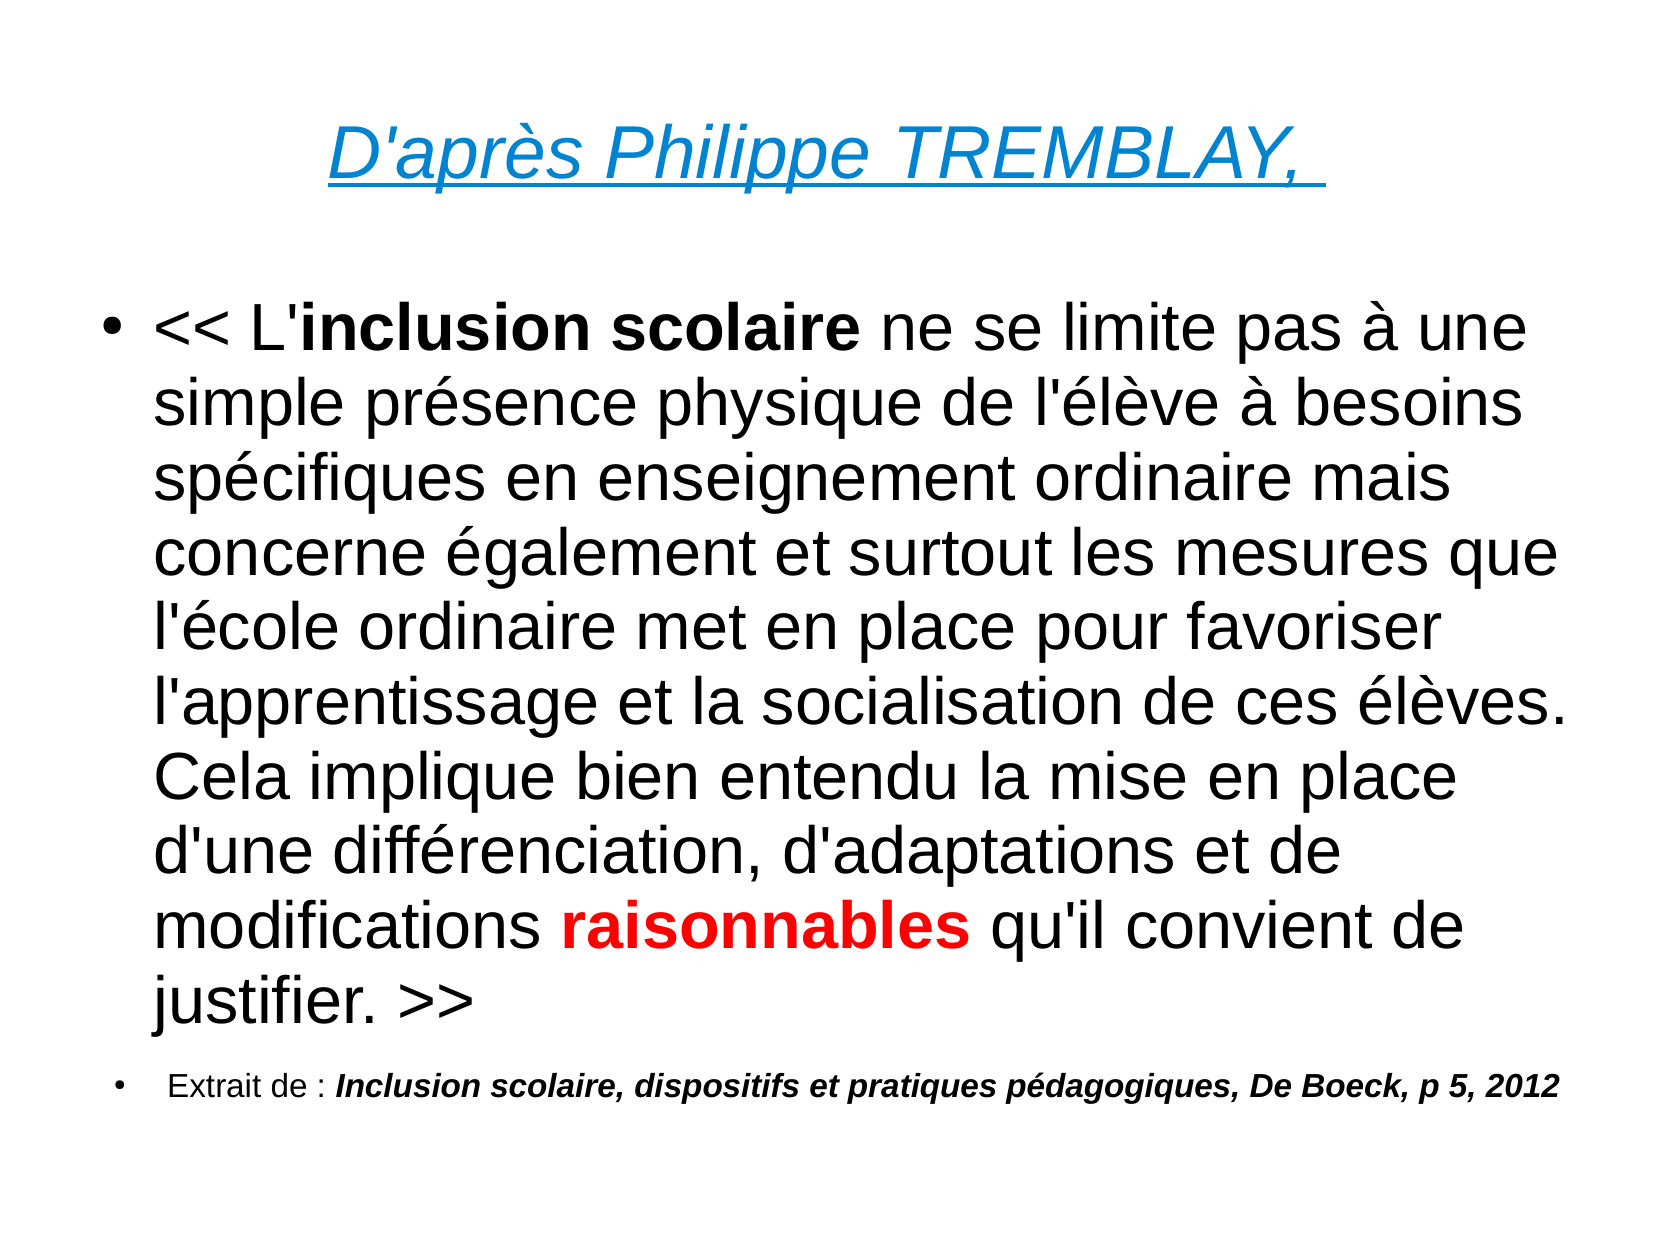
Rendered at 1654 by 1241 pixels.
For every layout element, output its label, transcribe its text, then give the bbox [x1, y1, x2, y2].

list << L'inclusion scolaire ne se limite pas à une simple présence physique de l'élève à besoins spécifiques en enseignement ordinaire mais concerne également et surtout les mesures que l'école ordinaire met en place pour favoriser l'apprentissage et la socialisation de ces élèves. Cela implique bien entendu la mise en place d'une différenciation, d'adaptations et de modifications raisonnables qu'il convient de justifier. >> Extrait de : Inclusion scolaire, dispositifs et pratiques pédagogiques, De Boeck, p 5, 2012 [82, 290, 1571, 1109]
title D'après Philippe TREMBLAY, [82, 49, 1571, 257]
